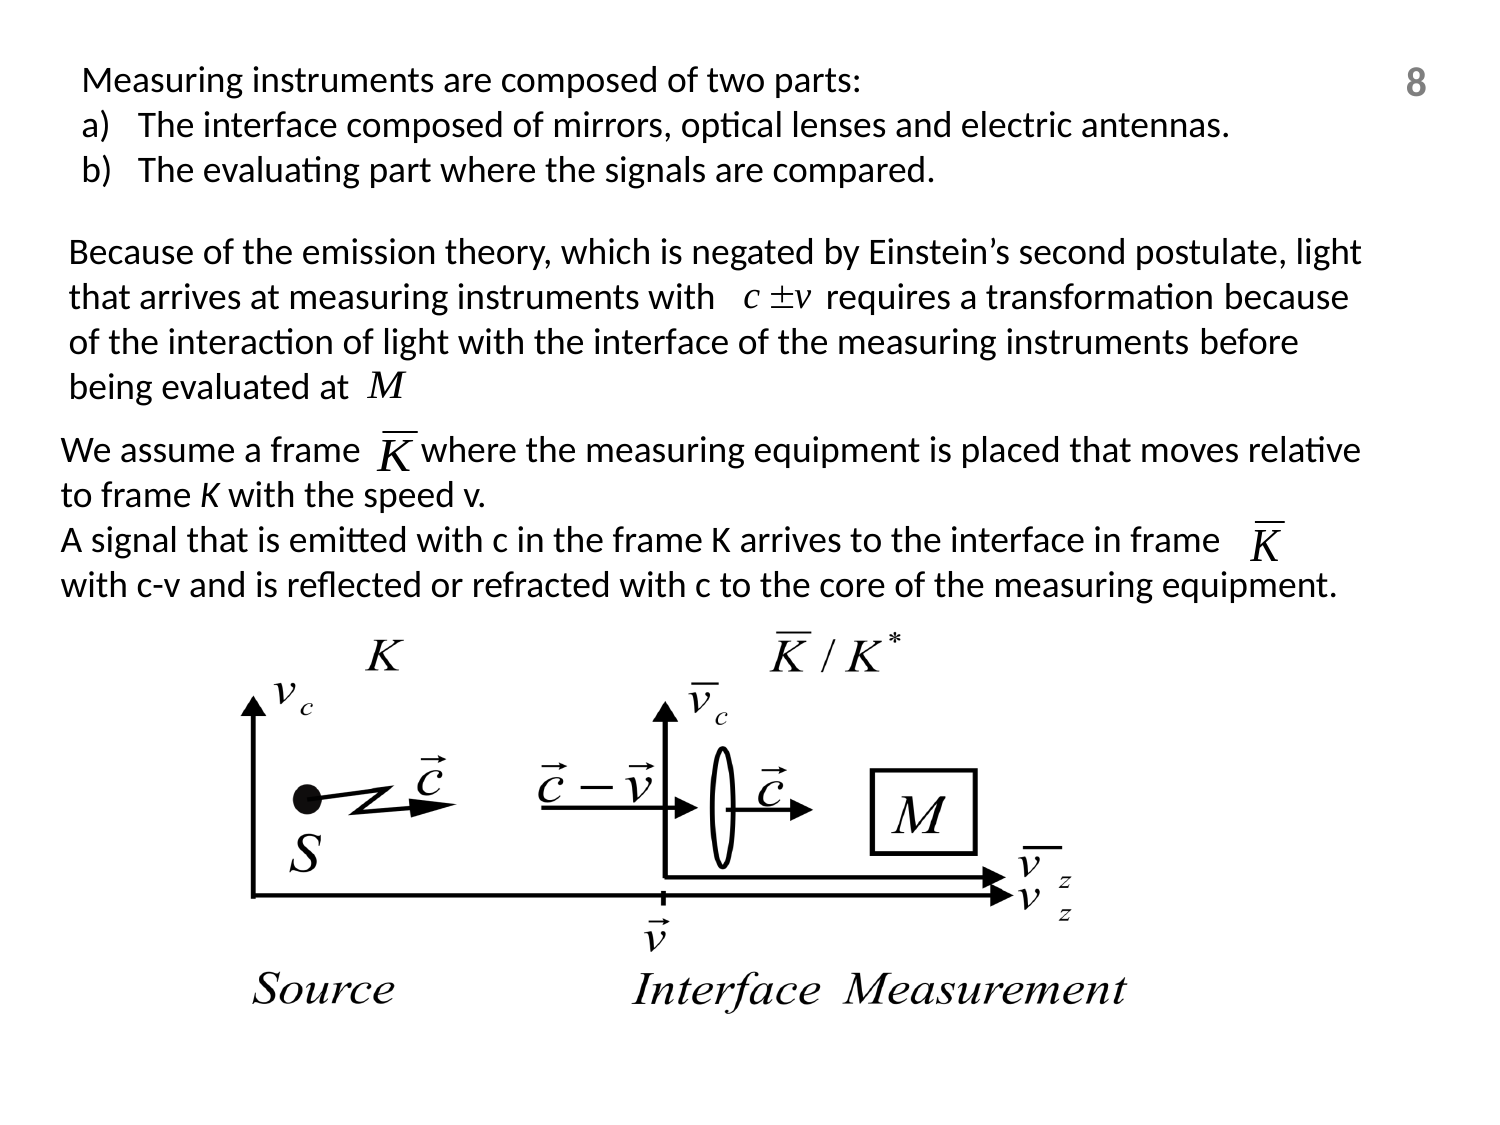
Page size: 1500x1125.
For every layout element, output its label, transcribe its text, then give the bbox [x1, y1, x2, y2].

picture [240, 621, 1139, 1023]
text_box Because of the emission theory, which is negated by Einstein’s second postulate, light that arrives at measuring instruments with requires a transformation because of the interaction of light with the interface of the measuring instruments before being evaluated at [53, 219, 1394, 417]
text_box We assume a frame where the measuring equipment is placed that moves relative to frame K with the speed v. A signal that is emitted with c in the frame K arrives to the interface in frame with c-v and is reflected or refracted with c to the core of the measuring equipment. [45, 417, 1402, 615]
chart [1242, 510, 1293, 570]
chart [360, 361, 420, 406]
text_box Measuring instruments are composed of two parts: The interface composed of mirrors, optical lenses and electric antennas. The evaluating part where the signals are compared. [66, 47, 1261, 200]
text_box 8 [1390, 47, 1443, 114]
chart [738, 276, 818, 319]
chart [368, 420, 428, 480]
